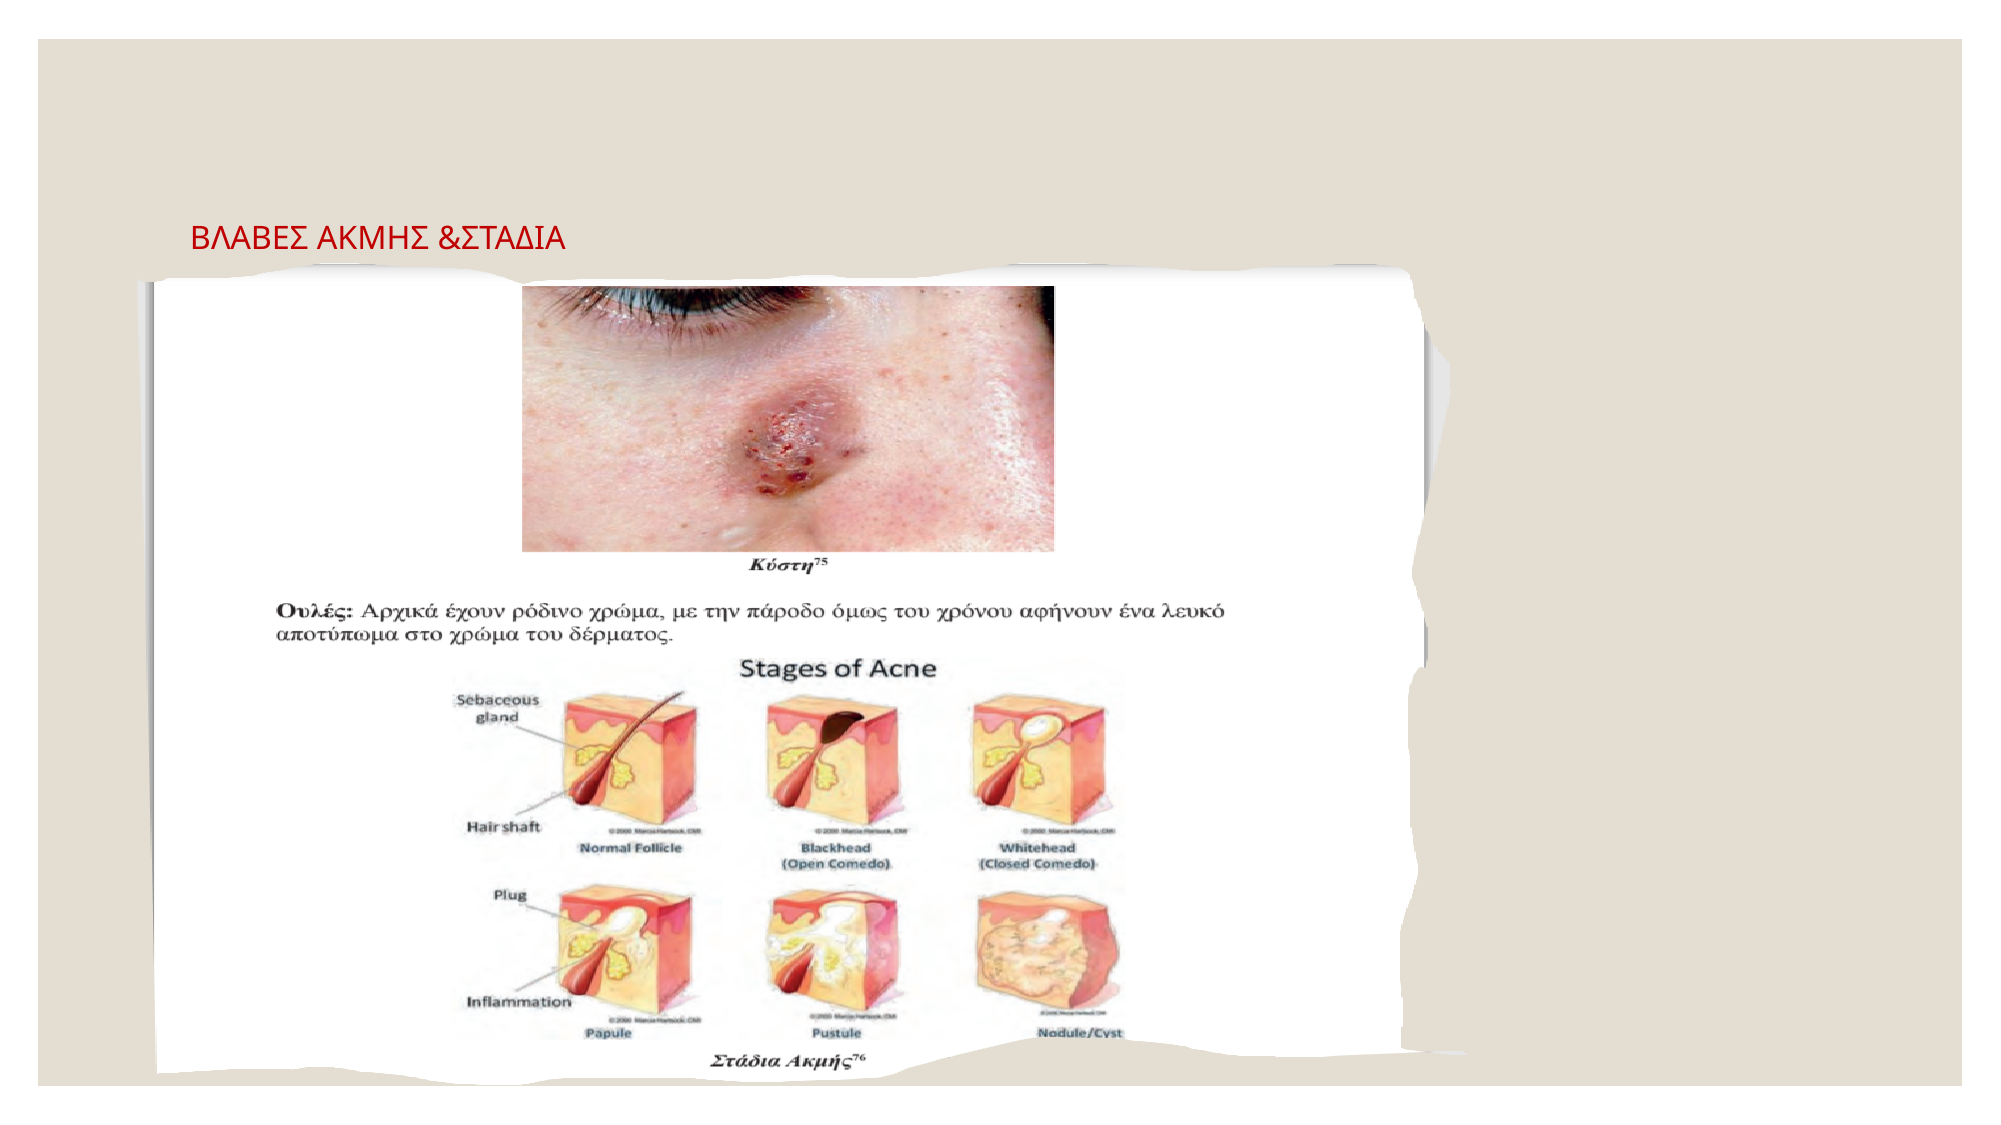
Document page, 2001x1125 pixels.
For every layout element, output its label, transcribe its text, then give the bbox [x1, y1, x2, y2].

picture [131, 258, 1474, 1088]
title ΒΛΑΒΕΣ ΑΚΜΗΣ &ΣΤΑΔΙΑ [174, 213, 1458, 258]
